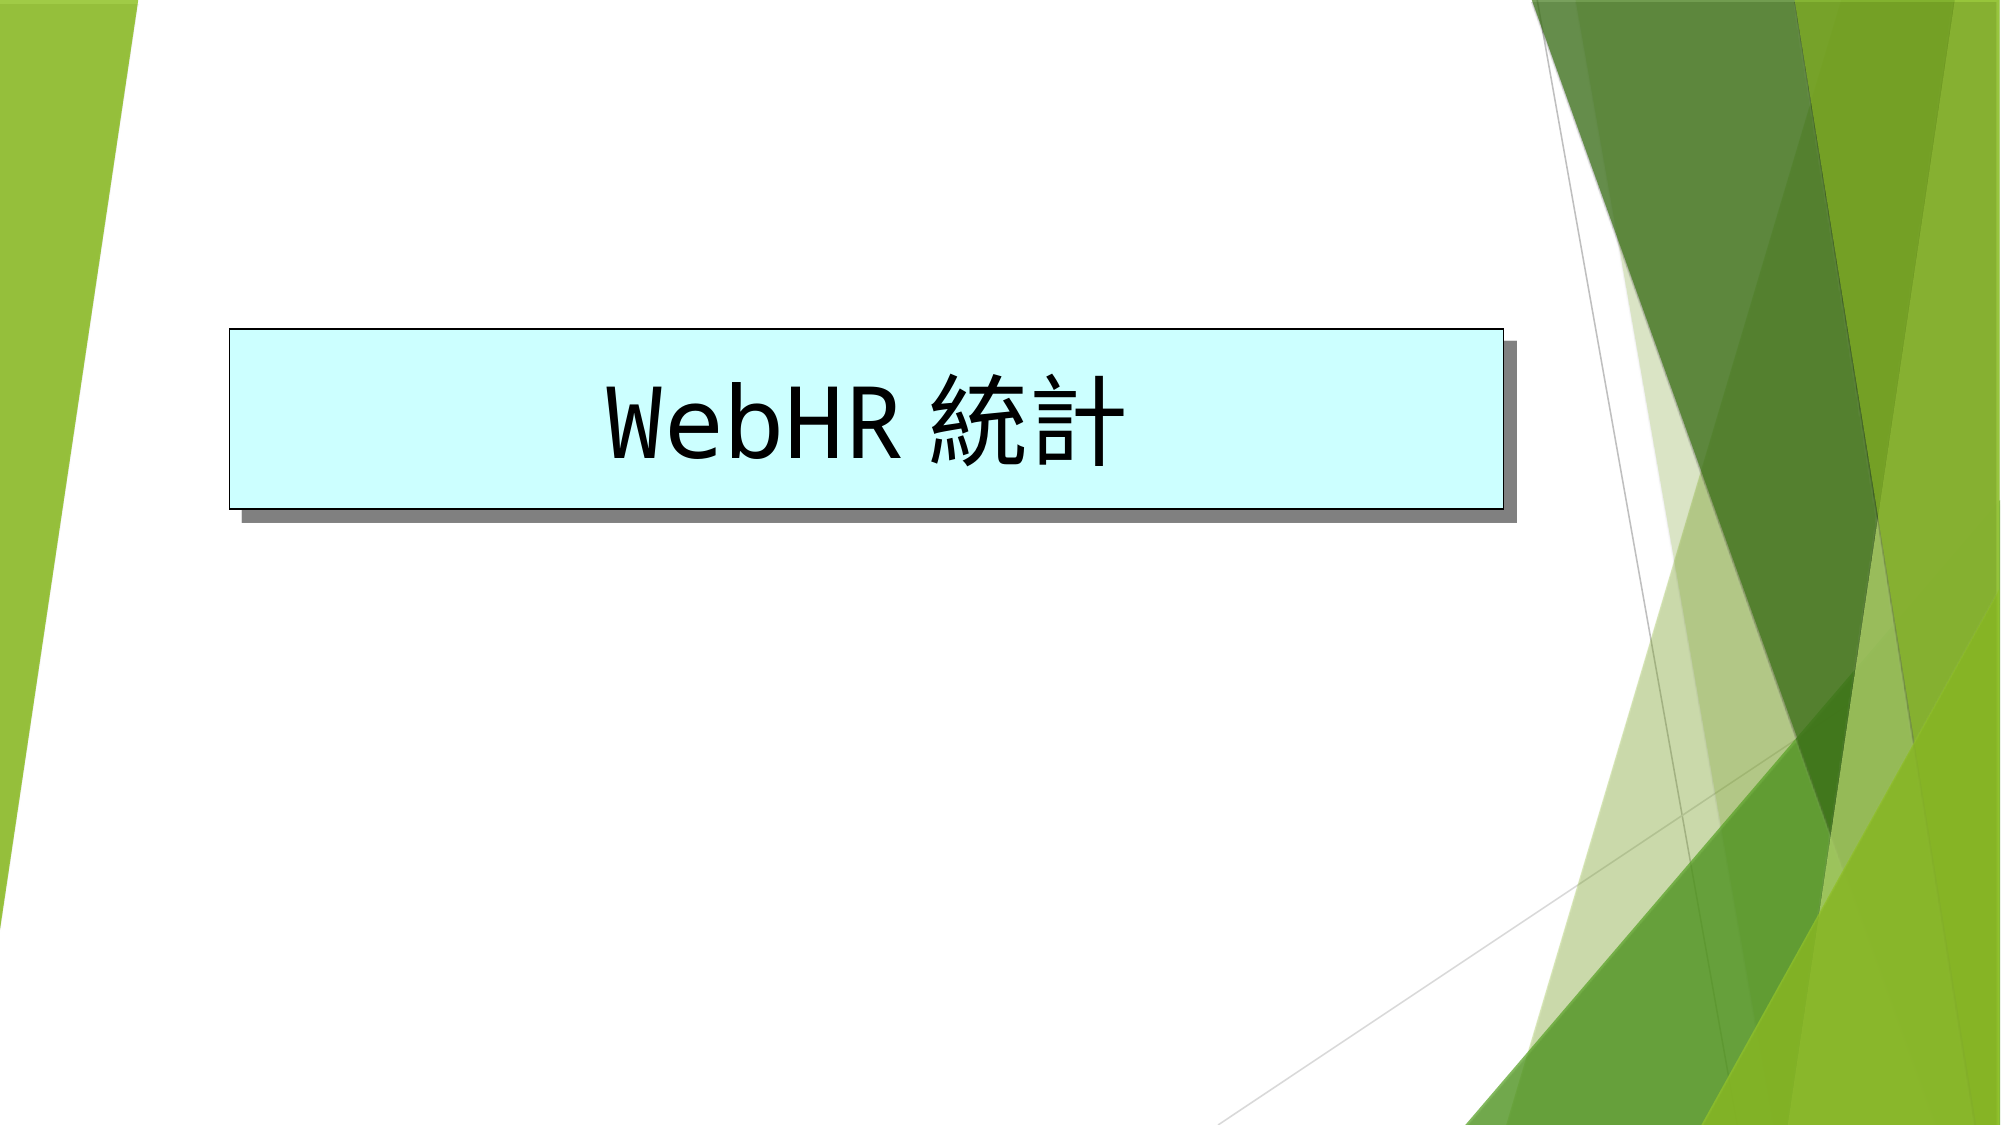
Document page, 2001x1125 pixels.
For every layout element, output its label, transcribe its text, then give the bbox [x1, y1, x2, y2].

subtitle WebHR統計 [229, 328, 1504, 509]
title WEBHR組織編制 [148, 339, 1423, 610]
